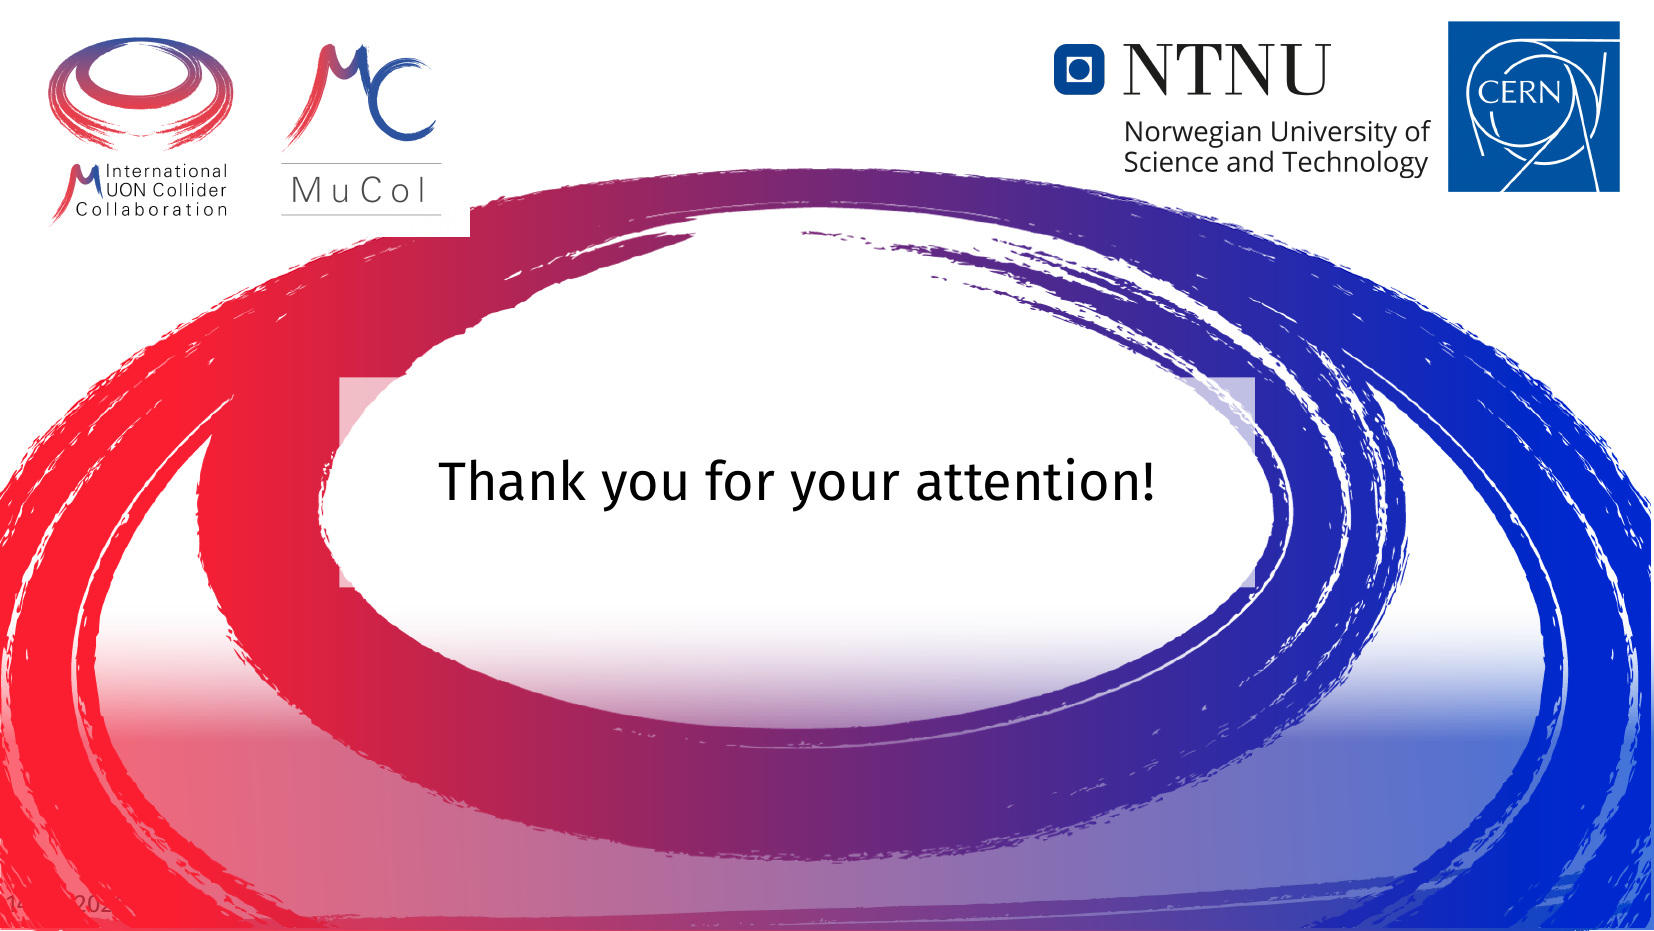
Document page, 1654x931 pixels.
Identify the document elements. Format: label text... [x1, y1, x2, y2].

subtitle Thank you for your attention! [339, 377, 1255, 588]
picture [0, 0, 1654, 931]
